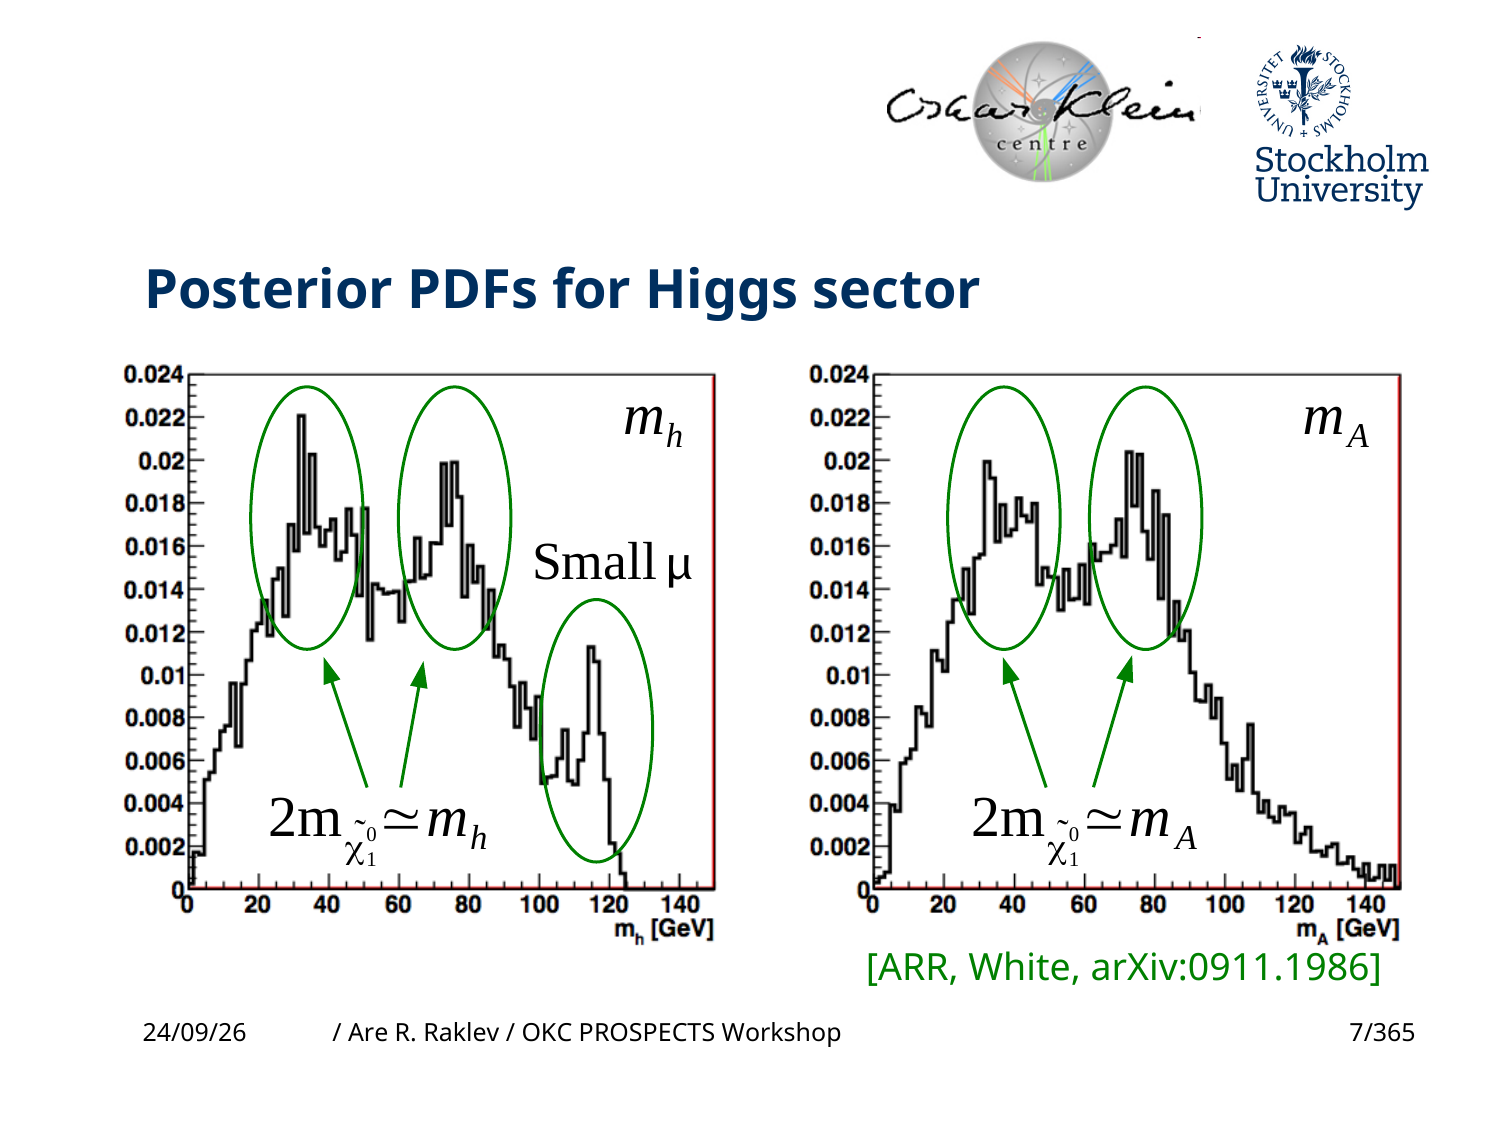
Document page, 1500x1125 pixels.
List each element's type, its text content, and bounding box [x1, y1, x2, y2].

text_box [ARR, White, arXiv:0911.1986] [851, 935, 1398, 996]
picture [105, 352, 1423, 962]
chart [1294, 382, 1376, 456]
chart [615, 382, 690, 456]
title Posterior PDFs for Higgs sector [129, 245, 1463, 376]
picture [1255, 44, 1445, 211]
chart [260, 784, 494, 872]
chart [526, 530, 704, 597]
chart [963, 784, 1203, 872]
picture [887, 37, 1201, 189]
